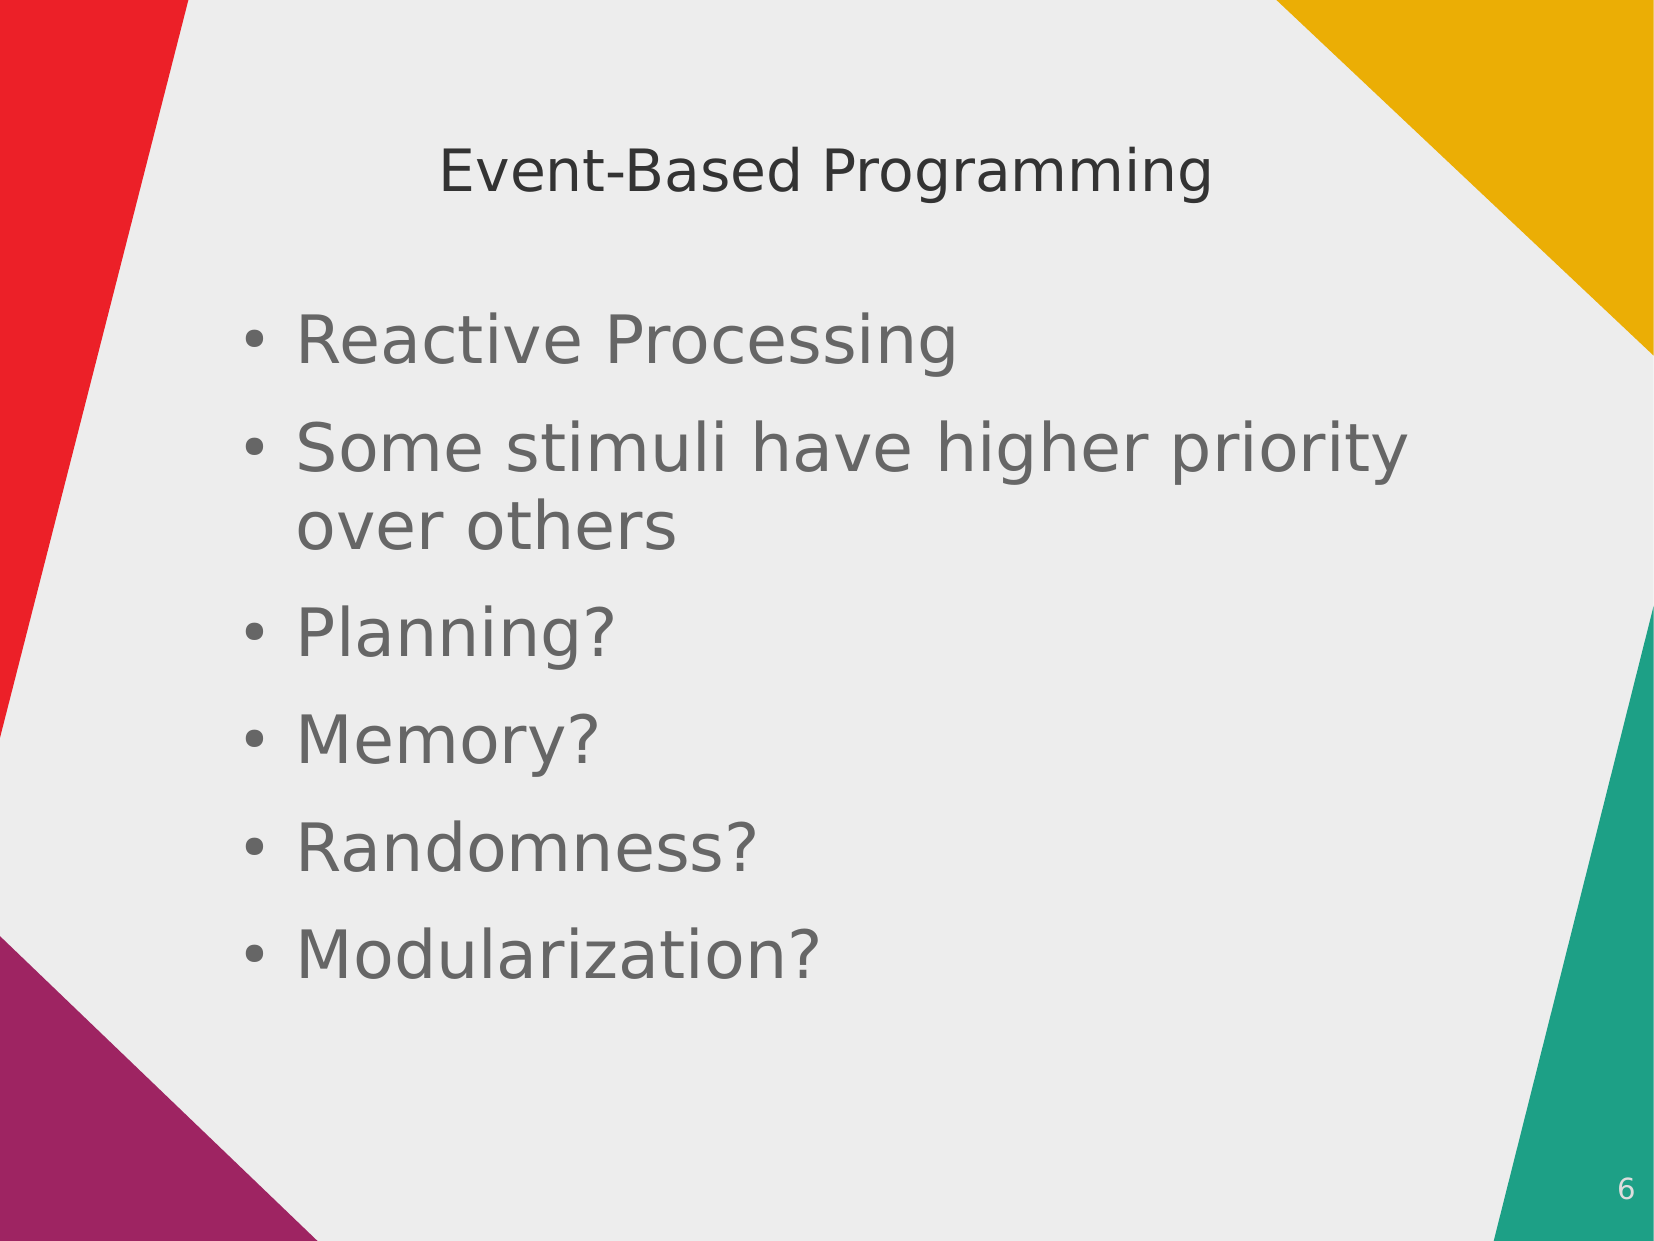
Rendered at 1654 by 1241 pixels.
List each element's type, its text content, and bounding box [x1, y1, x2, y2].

title Event-Based Programming [114, 73, 1539, 271]
list Reactive Processing Some stimuli have higher priority over others Planning? Memory? Randomness? Modularization? [225, 302, 1539, 1033]
